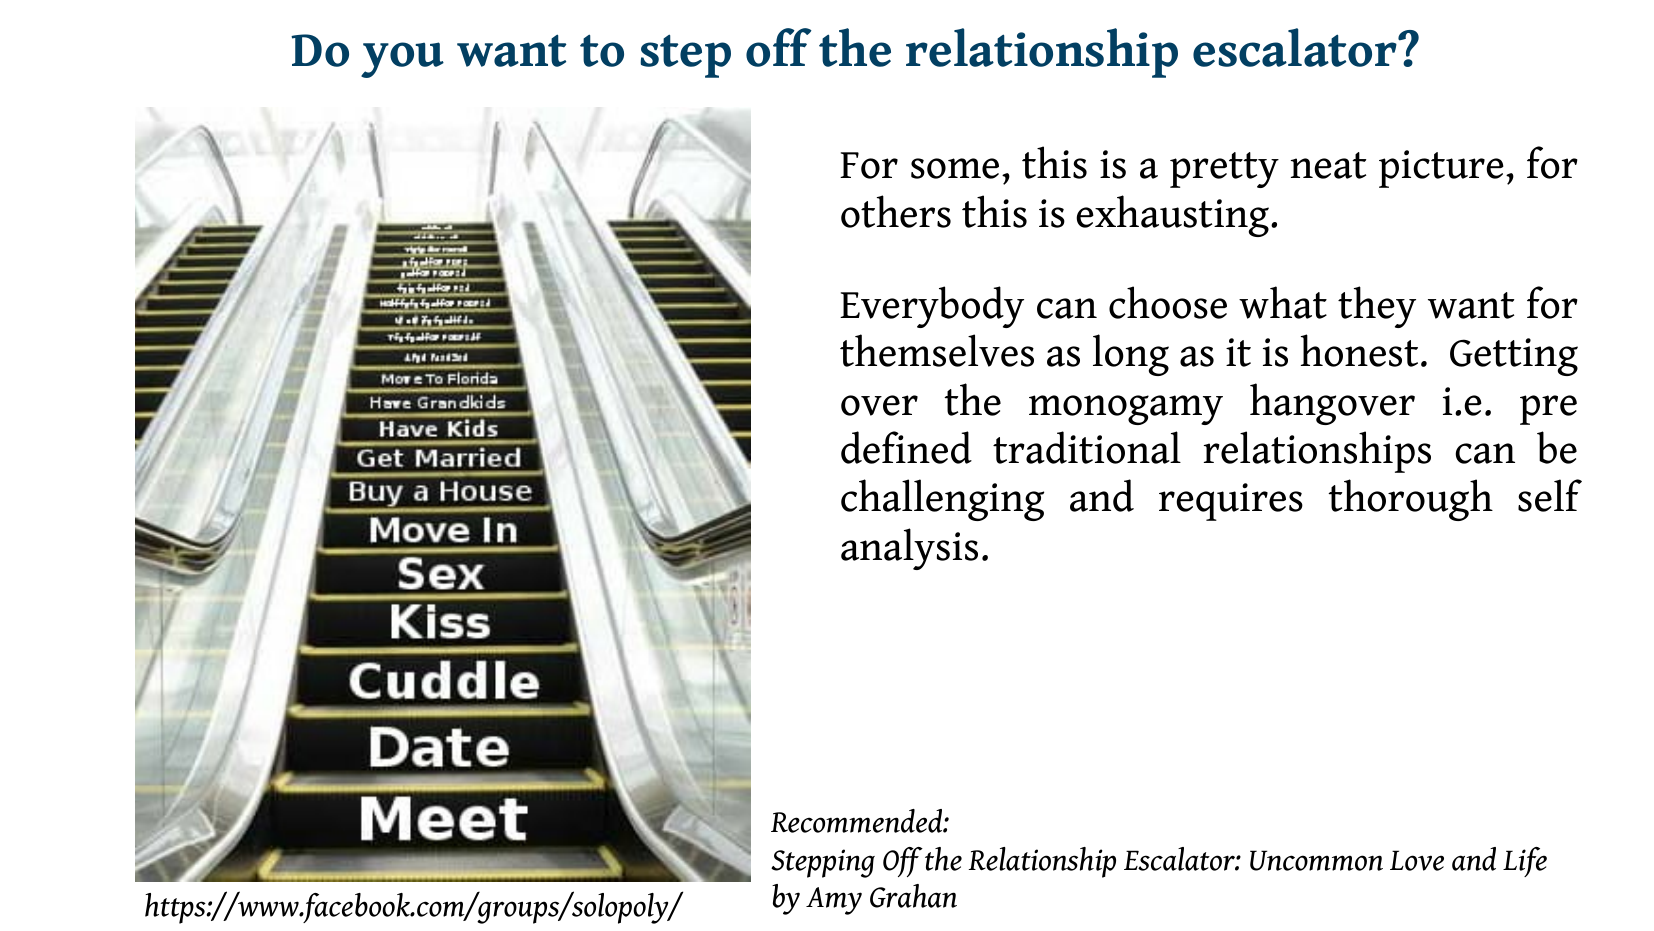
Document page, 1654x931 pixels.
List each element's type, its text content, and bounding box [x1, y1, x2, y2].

text_box Do you want to step off the relationship escalator? [276, 15, 1537, 146]
text_box https://www.facebook.com/groups/solopoly/ [129, 881, 756, 931]
text_box For some, this is a pretty neat picture, for others this is exhausting. Everybody can choose what they want for themselves as long as it is honest. Getting over the monogamy hangover i.e. pre defined traditional relationships can be challenging and requires thorough self analysis. [825, 135, 1594, 798]
picture [135, 107, 751, 881]
text_box Recommended: Stepping Off the Relationship Escalator: Uncommon Love and Life by Amy Grahan [756, 798, 1654, 931]
